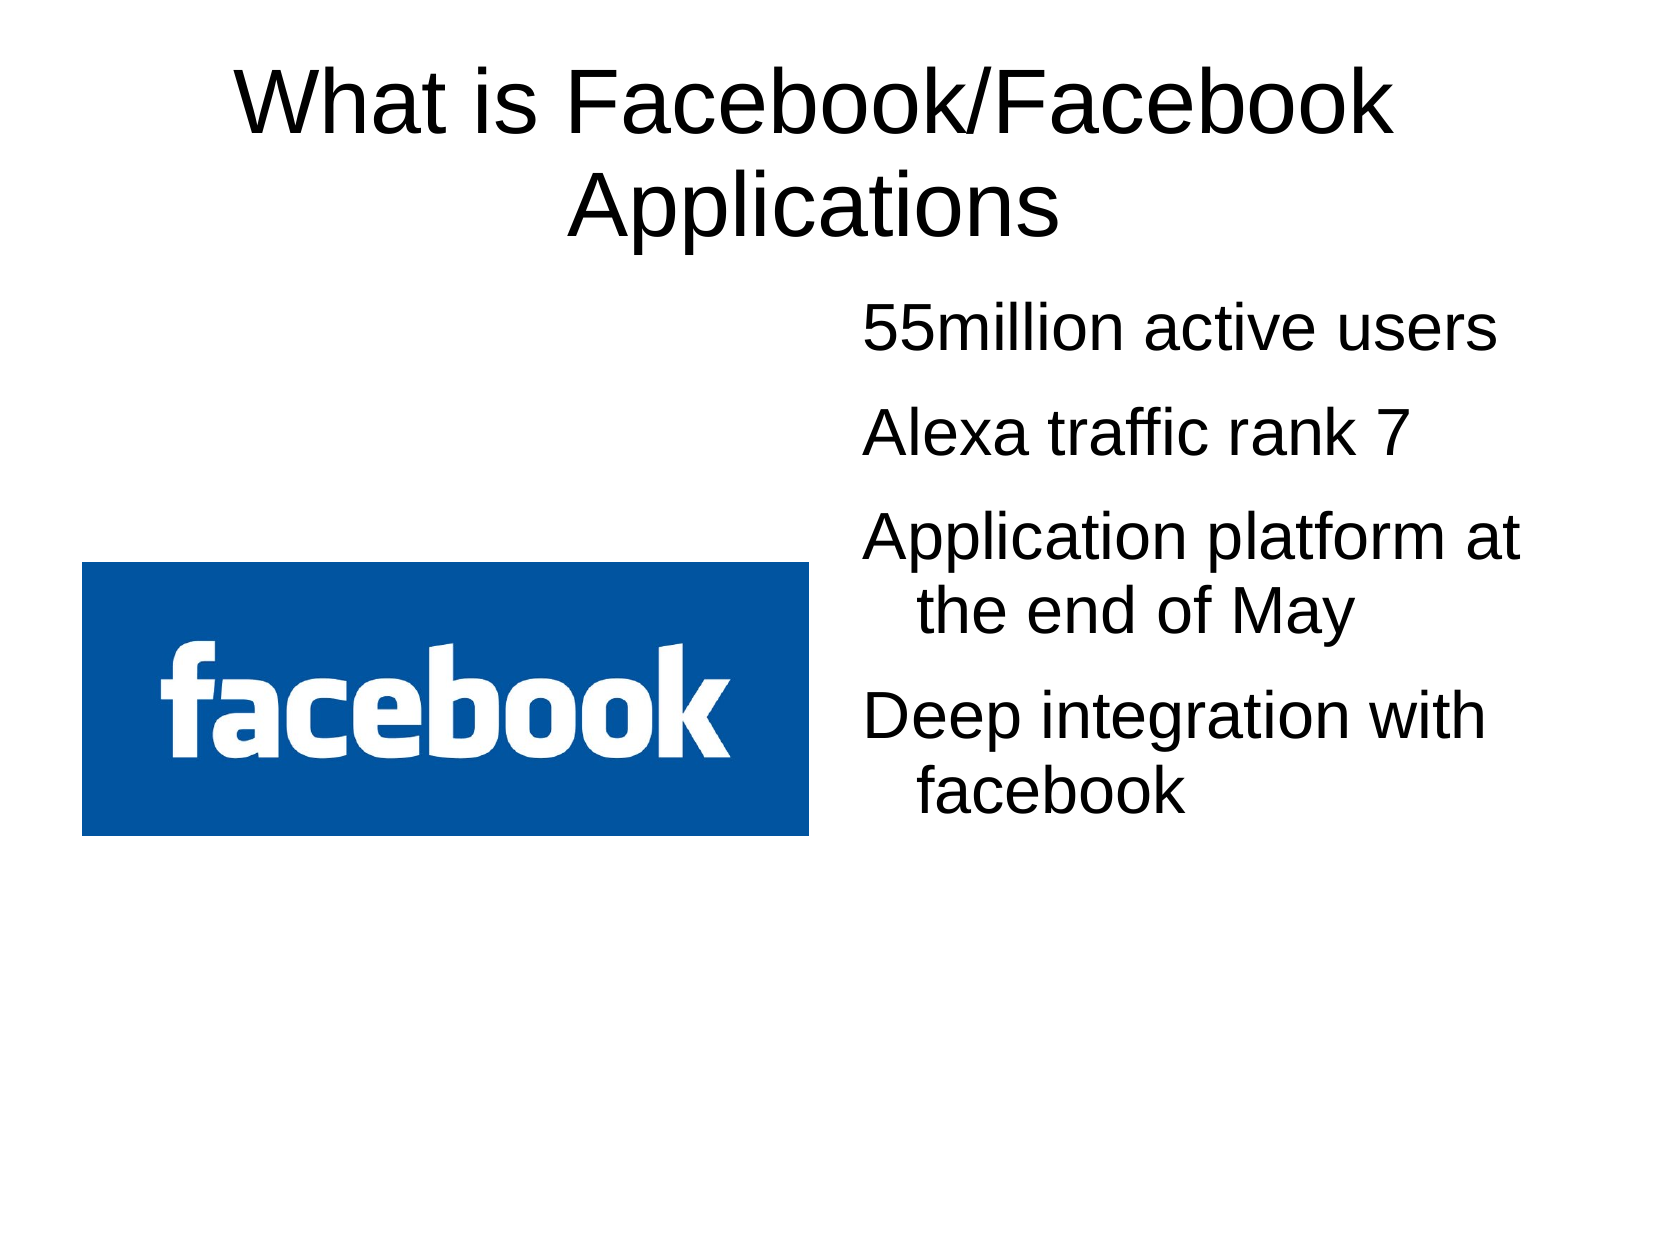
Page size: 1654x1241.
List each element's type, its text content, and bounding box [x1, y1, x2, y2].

title What is Facebook/Facebook Applications [82, 50, 1571, 256]
picture [82, 562, 809, 836]
list 55million active users Alexa traffic rank 7 Application platform at the end of May Deep integration with facebook [845, 290, 1572, 1094]
